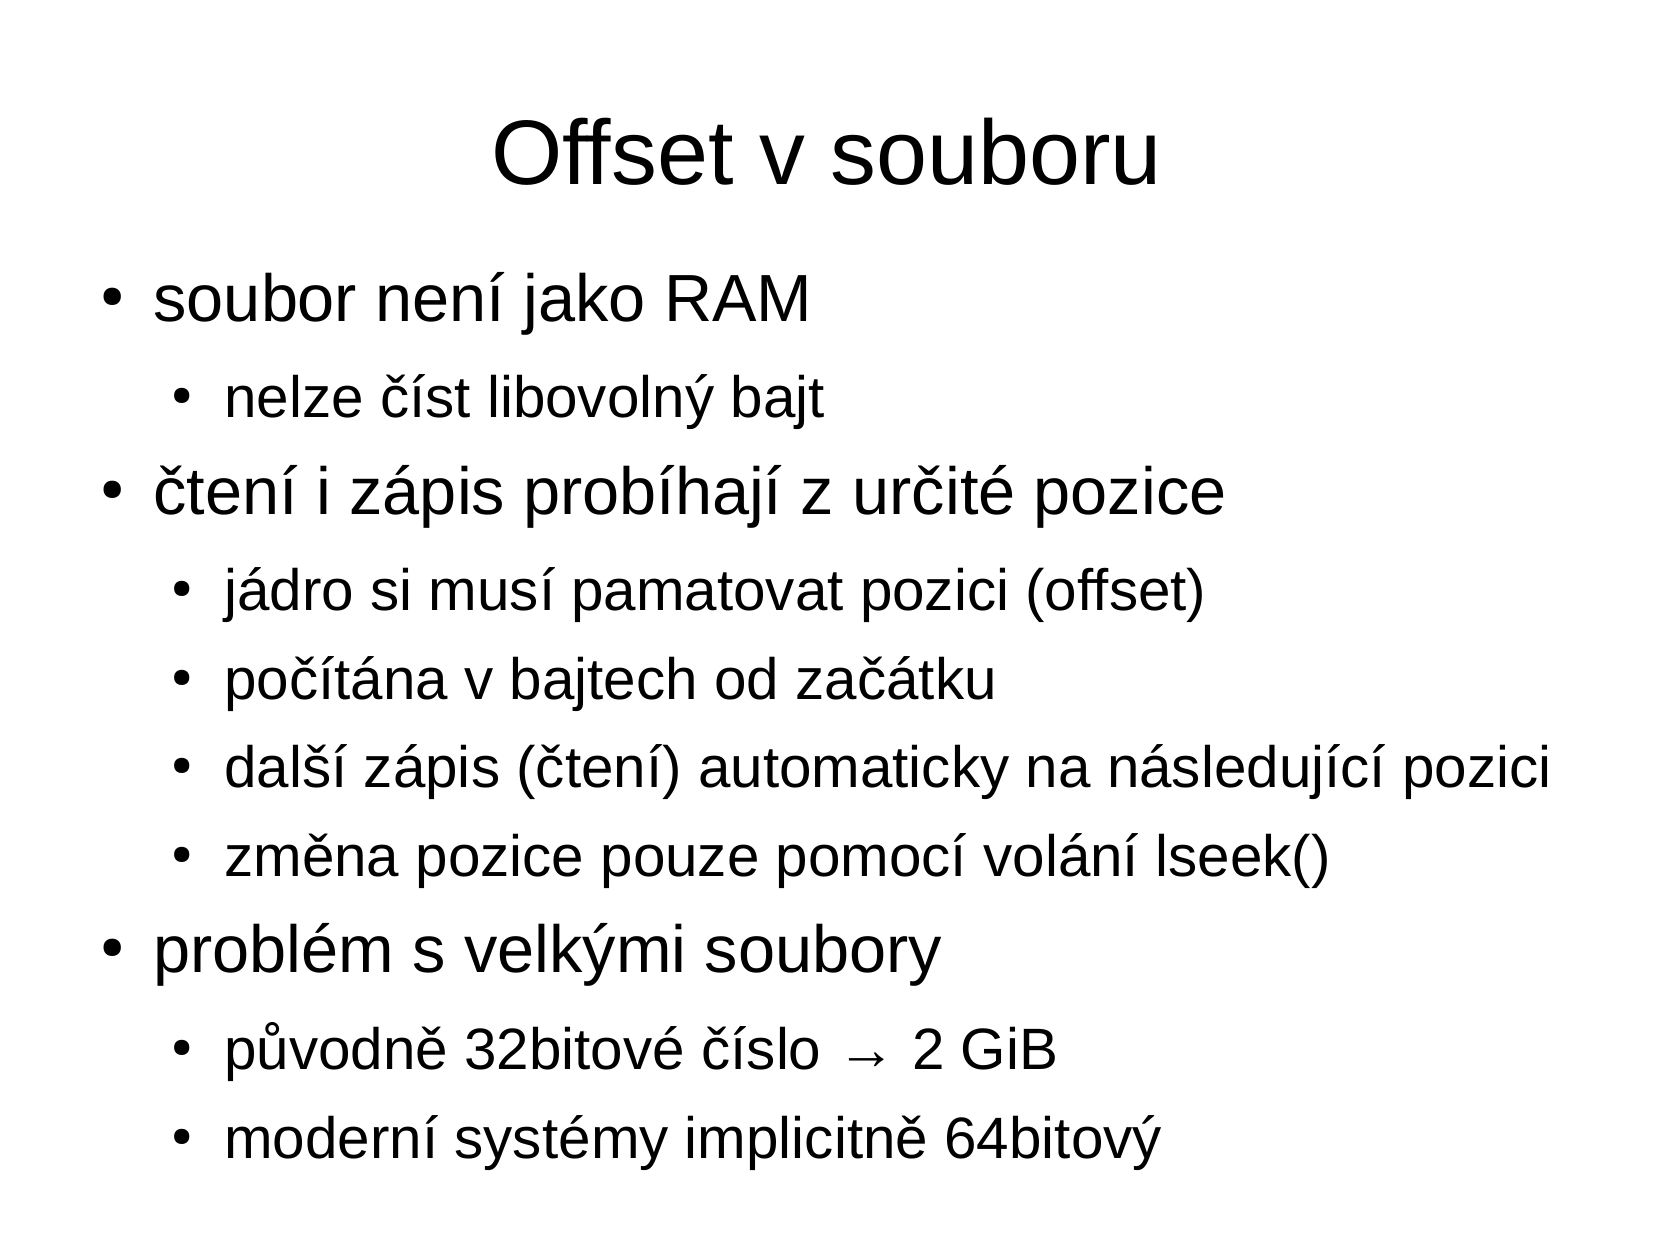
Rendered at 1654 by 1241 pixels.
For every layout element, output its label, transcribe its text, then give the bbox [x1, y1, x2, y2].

list soubor není jako RAM nelze číst libovolný bajt čtení i zápis probíhají z určité pozice jádro si musí pamatovat pozici (offset) počítána v bajtech od začátku další zápis (čtení) automaticky na následující pozici změna pozice pouze pomocí volání lseek() problém s velkými soubory původně 32bitové číslo → 2 GiB moderní systémy implicitně 64bitový [82, 260, 1571, 1169]
title Offset v souboru [82, 56, 1571, 250]
